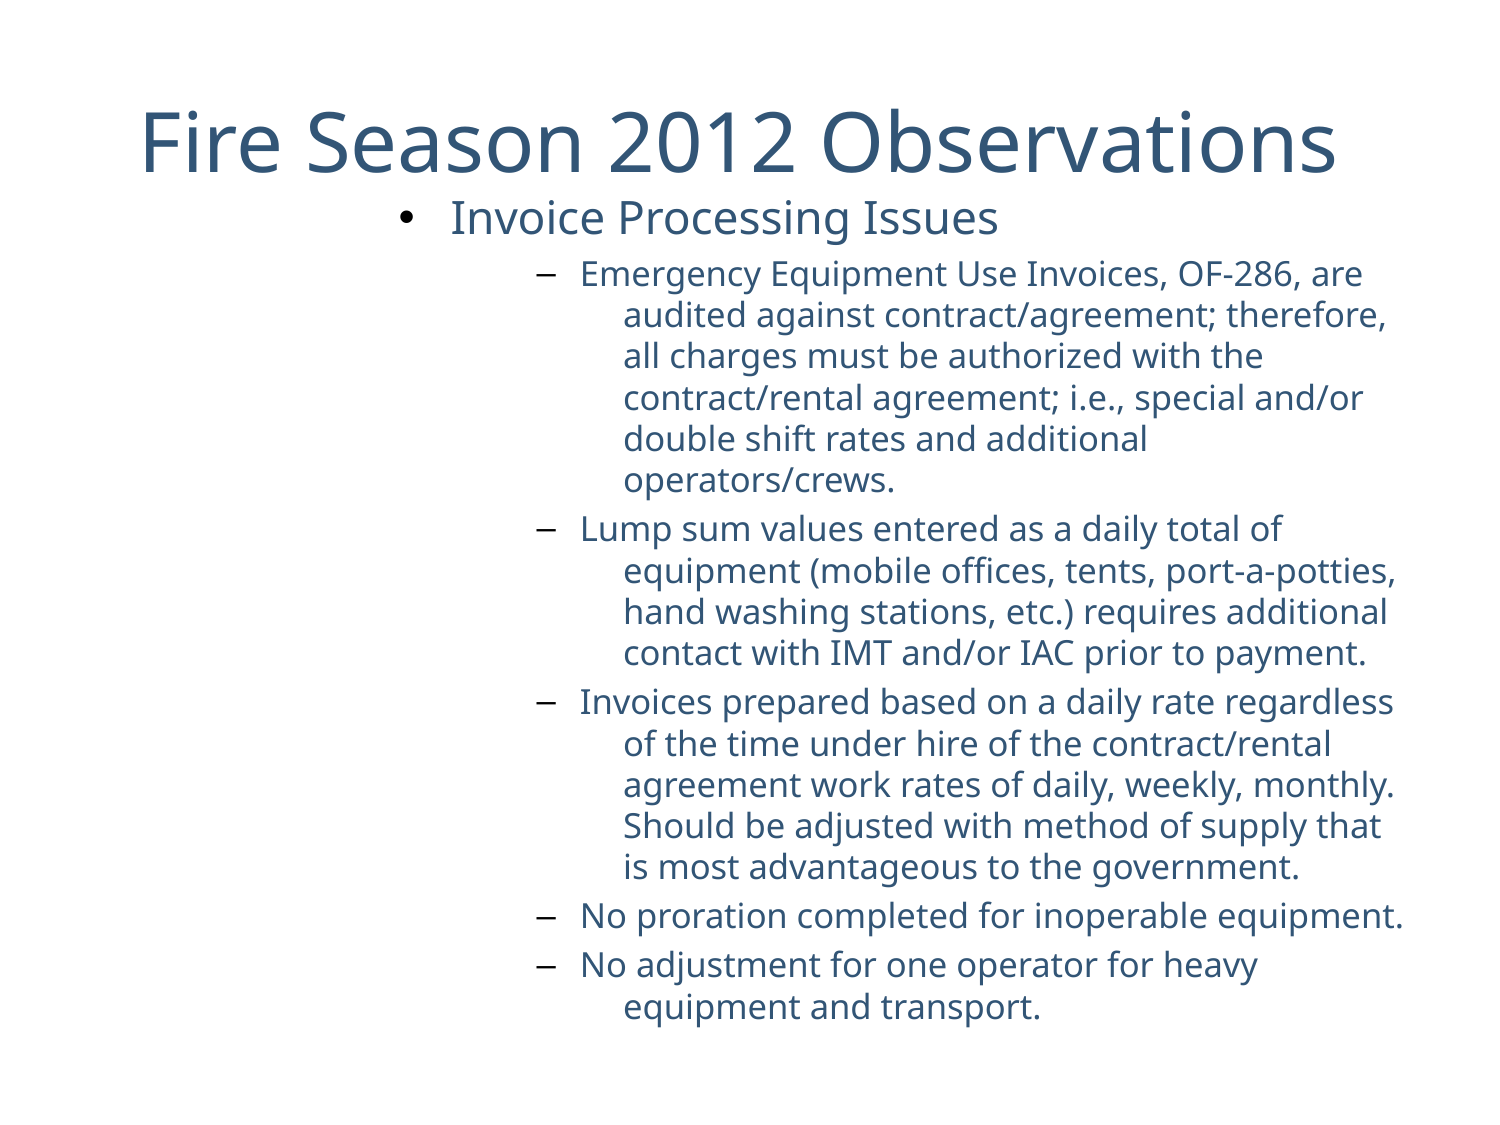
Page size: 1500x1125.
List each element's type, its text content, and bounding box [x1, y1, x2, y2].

list Invoice Processing Issues Emergency Equipment Use Invoices, OF-286, are audited against contract/agreement; therefore, all charges must be authorized with the contract/rental agreement; i.e., special and/or double shift rates and additional operators/crews. Lump sum values entered as a daily total of equipment (mobile offices, tents, port-a-potties, hand washing stations, etc.) requires additional contact with IMT and/or IAC prior to payment. Invoices prepared based on a daily rate regardless of the time under hire of the contract/rental agreement work rates of daily, weekly, monthly. Should be adjusted with method of supply that is most advantageous to the government. No proration completed for inoperable equipment. No adjustment for one operator for heavy equipment and transport. [383, 181, 1423, 1125]
title Fire Season 2012 Observations [123, 45, 1426, 233]
